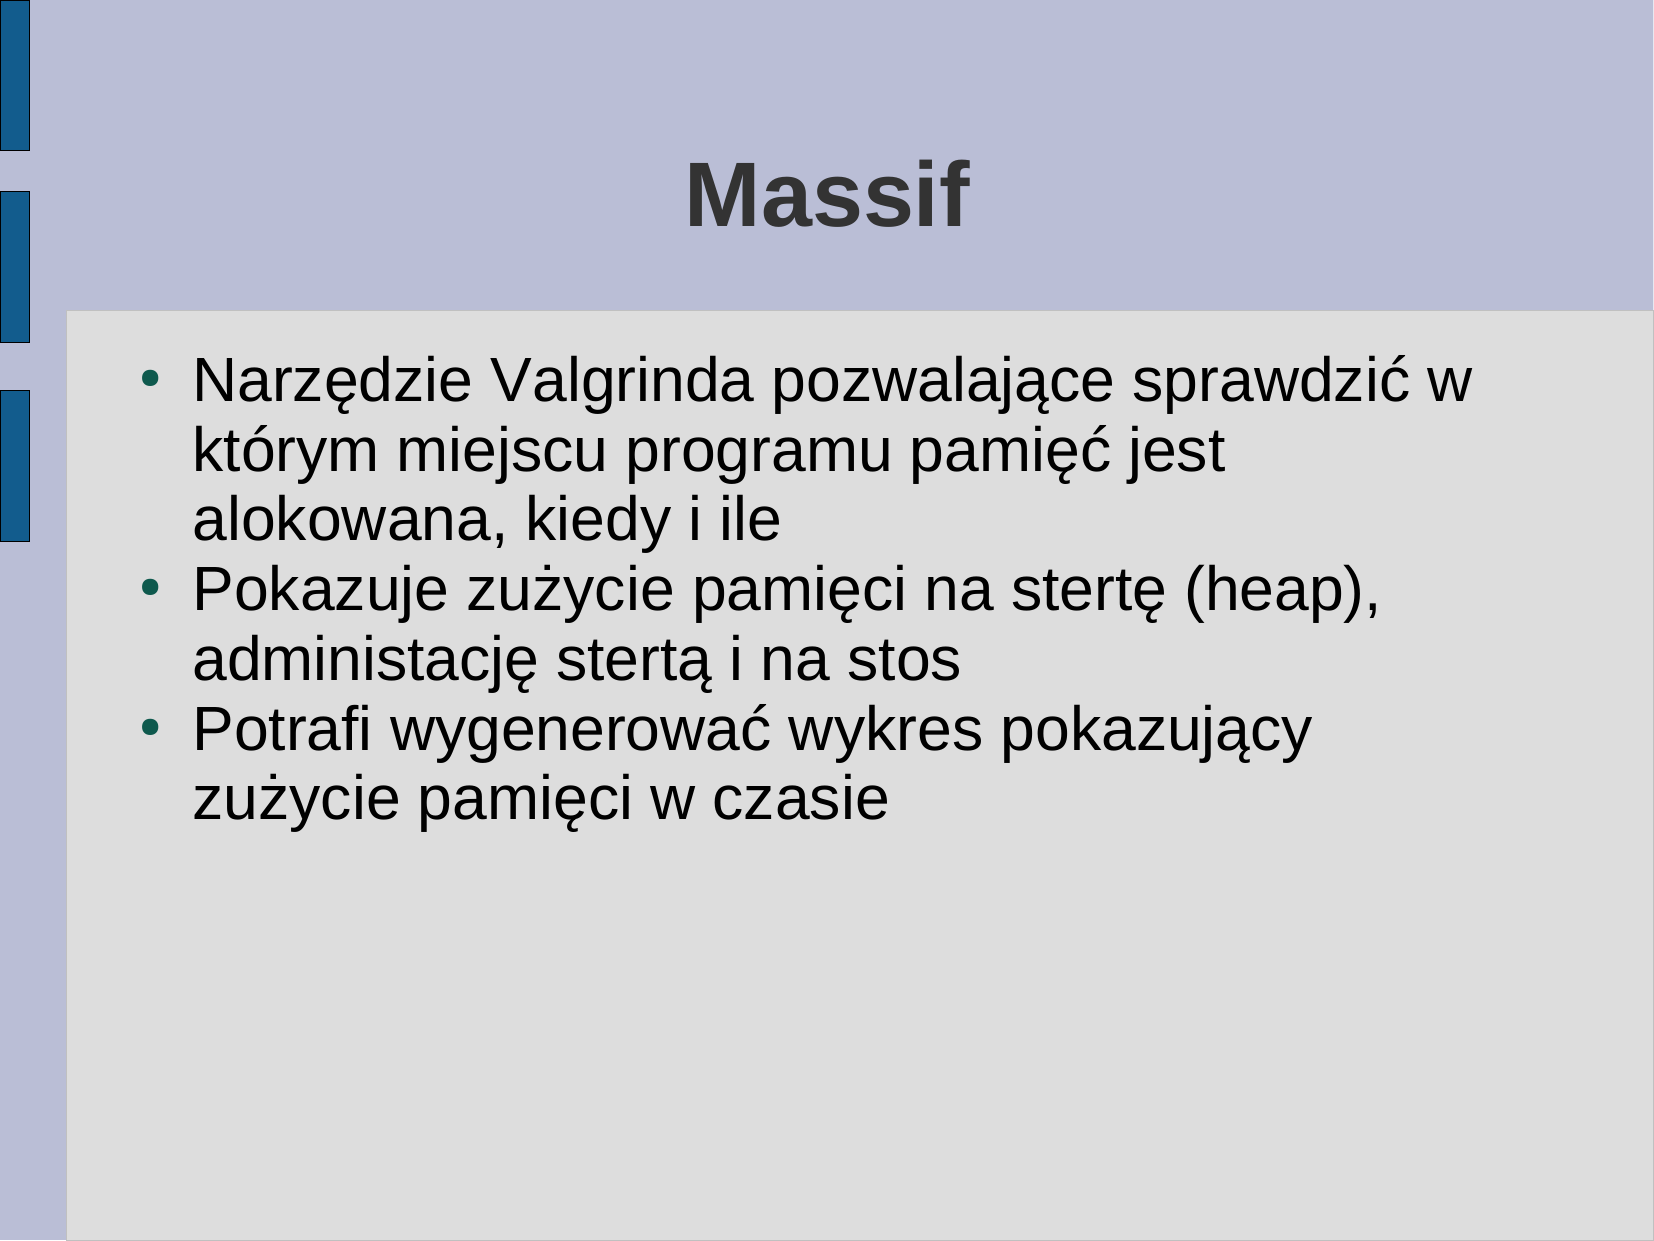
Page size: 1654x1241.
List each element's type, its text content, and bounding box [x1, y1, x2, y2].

list Narzędzie Valgrinda pozwalające sprawdzić w którym miejscu programu pamięć jest alokowana, kiedy i ile Pokazuje zużycie pamięci na stertę (heap), administację stertą i na stos Potrafi wygenerować wykres pokazujący zużycie pamięci w czasie [121, 344, 1534, 1127]
title Massif [121, 91, 1534, 299]
